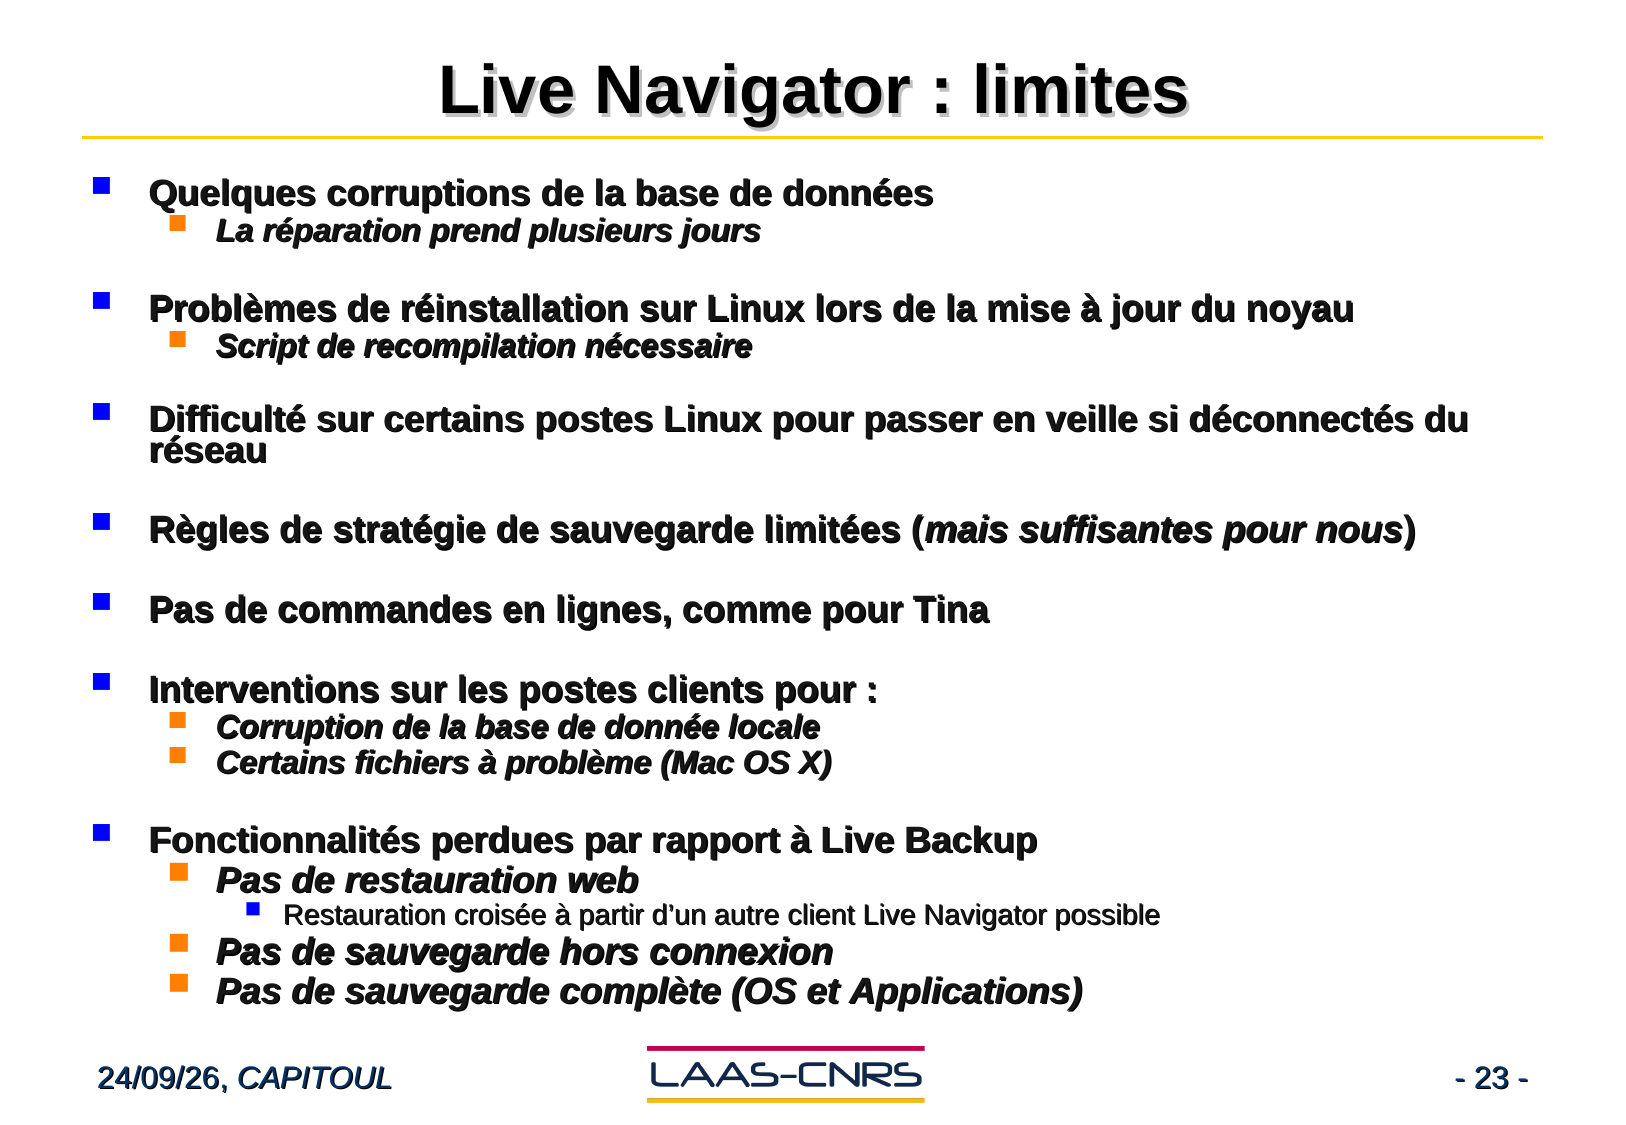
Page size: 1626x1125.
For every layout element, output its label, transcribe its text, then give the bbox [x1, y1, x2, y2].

title Live Navigator : limites [83, 0, 1546, 173]
text_box - <number> - [1164, 1024, 1544, 1103]
text_box 24/04/14, CAPITOUL [81, 1024, 461, 1103]
picture [647, 1046, 925, 1109]
list Quelques corruptions de la base de données La réparation prend plusieurs jours Problèmes de réinstallation sur Linux lors de la mise à jour du noyau Script de recompilation nécessaire Difficulté sur certains postes Linux pour passer en veille si déconnectés du réseau Règles de stratégie de sauvegarde limitées (mais suffisantes pour nous) Pas de commandes en lignes, comme pour Tina Interventions sur les postes clients pour : Corruption de la base de donnée locale Certains fichiers à problème (Mac OS X) Fonctionnalités perdues par rapport à Live Backup Pas de restauration web Restauration croisée à partir d’un autre client Live Navigator possible Pas de sauvegarde hors connexion Pas de sauvegarde complète (OS et Applications) [74, 172, 1538, 1024]
